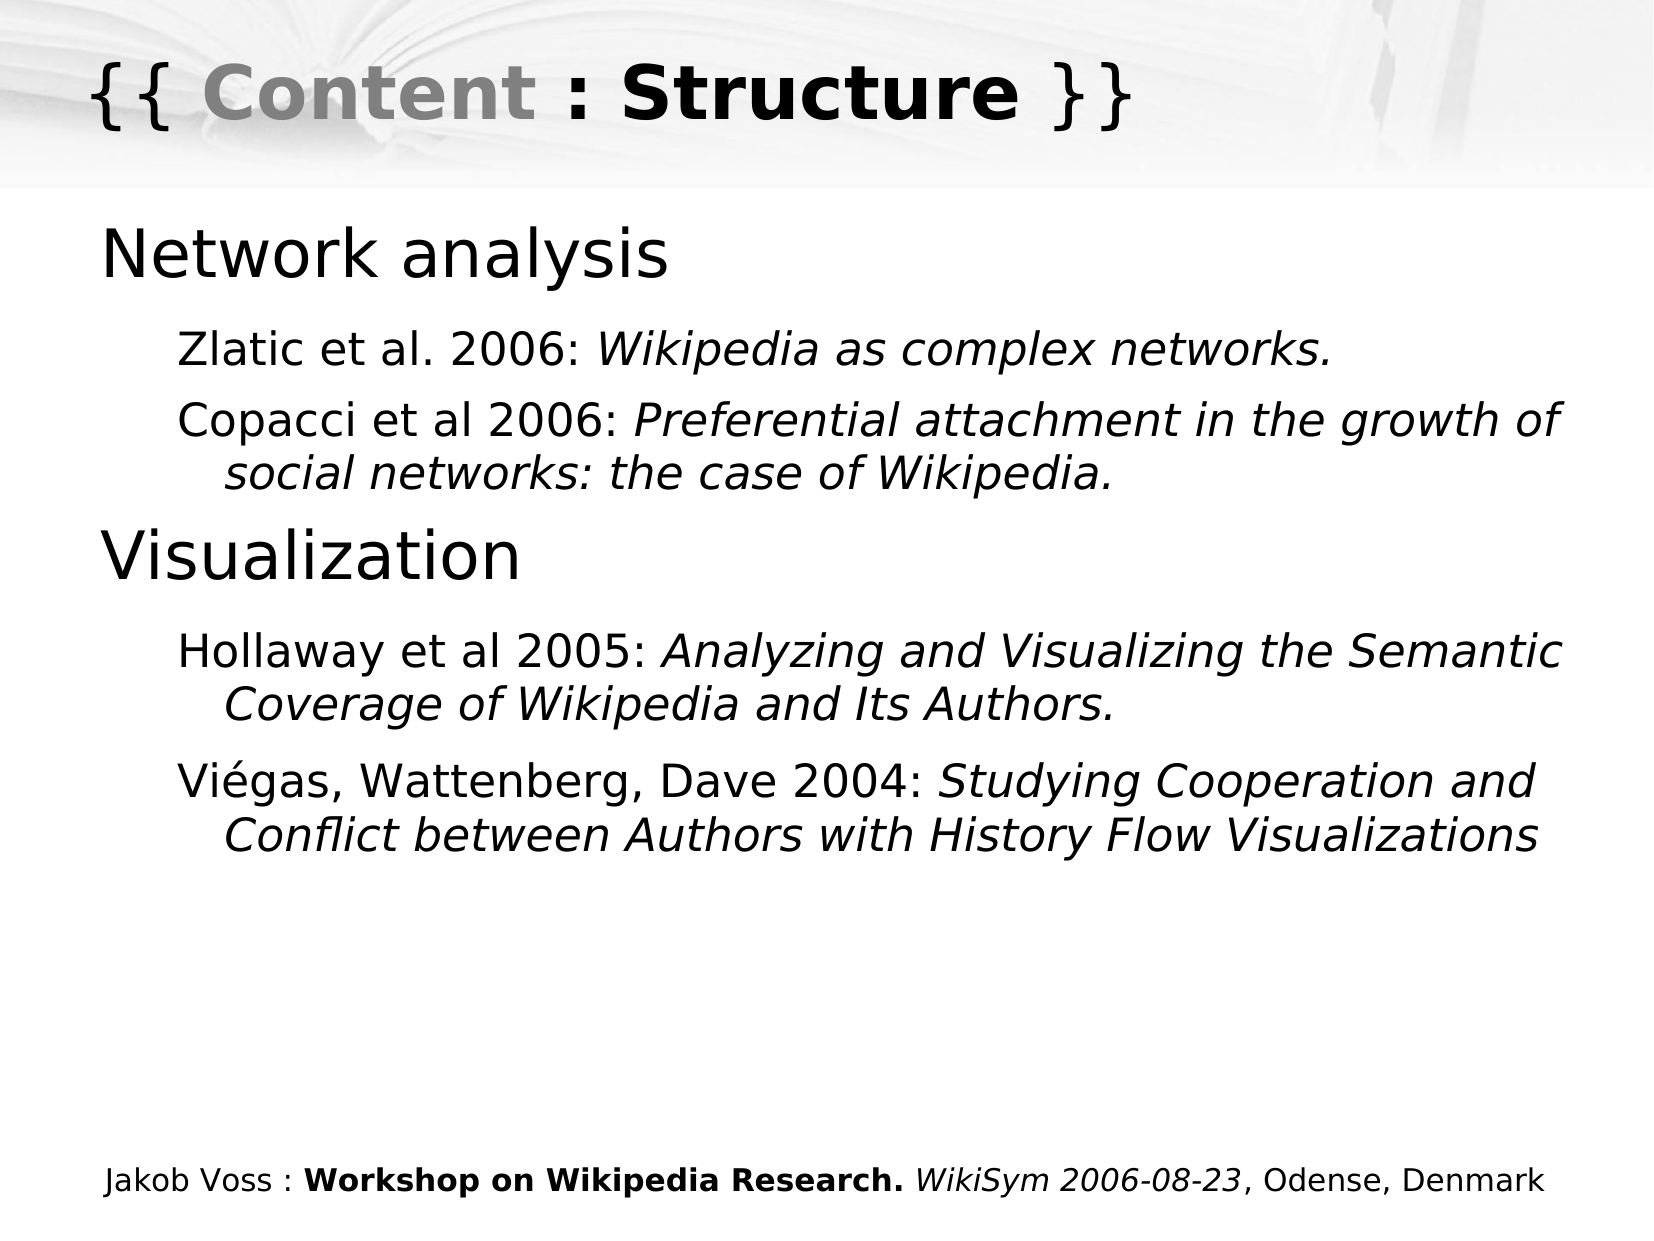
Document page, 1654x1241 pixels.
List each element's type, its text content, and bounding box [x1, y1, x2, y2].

picture [0, 0, 1654, 188]
title {{ Content : Structure }} [82, 37, 1571, 151]
list Network analysis Zlatic et al. 2006: Wikipedia as complex networks. Copacci et al 2006: Preferential attachment in the growth of social networks: the case of Wikipedia. Visualization Hollaway et al 2005: Analyzing and Visualizing the Semantic Coverage of Wikipedia and Its Authors. Viégas, Wattenberg, Dave 2004: Studying Cooperation and Conflict between Authors with History Flow Visualizations [82, 215, 1576, 1062]
